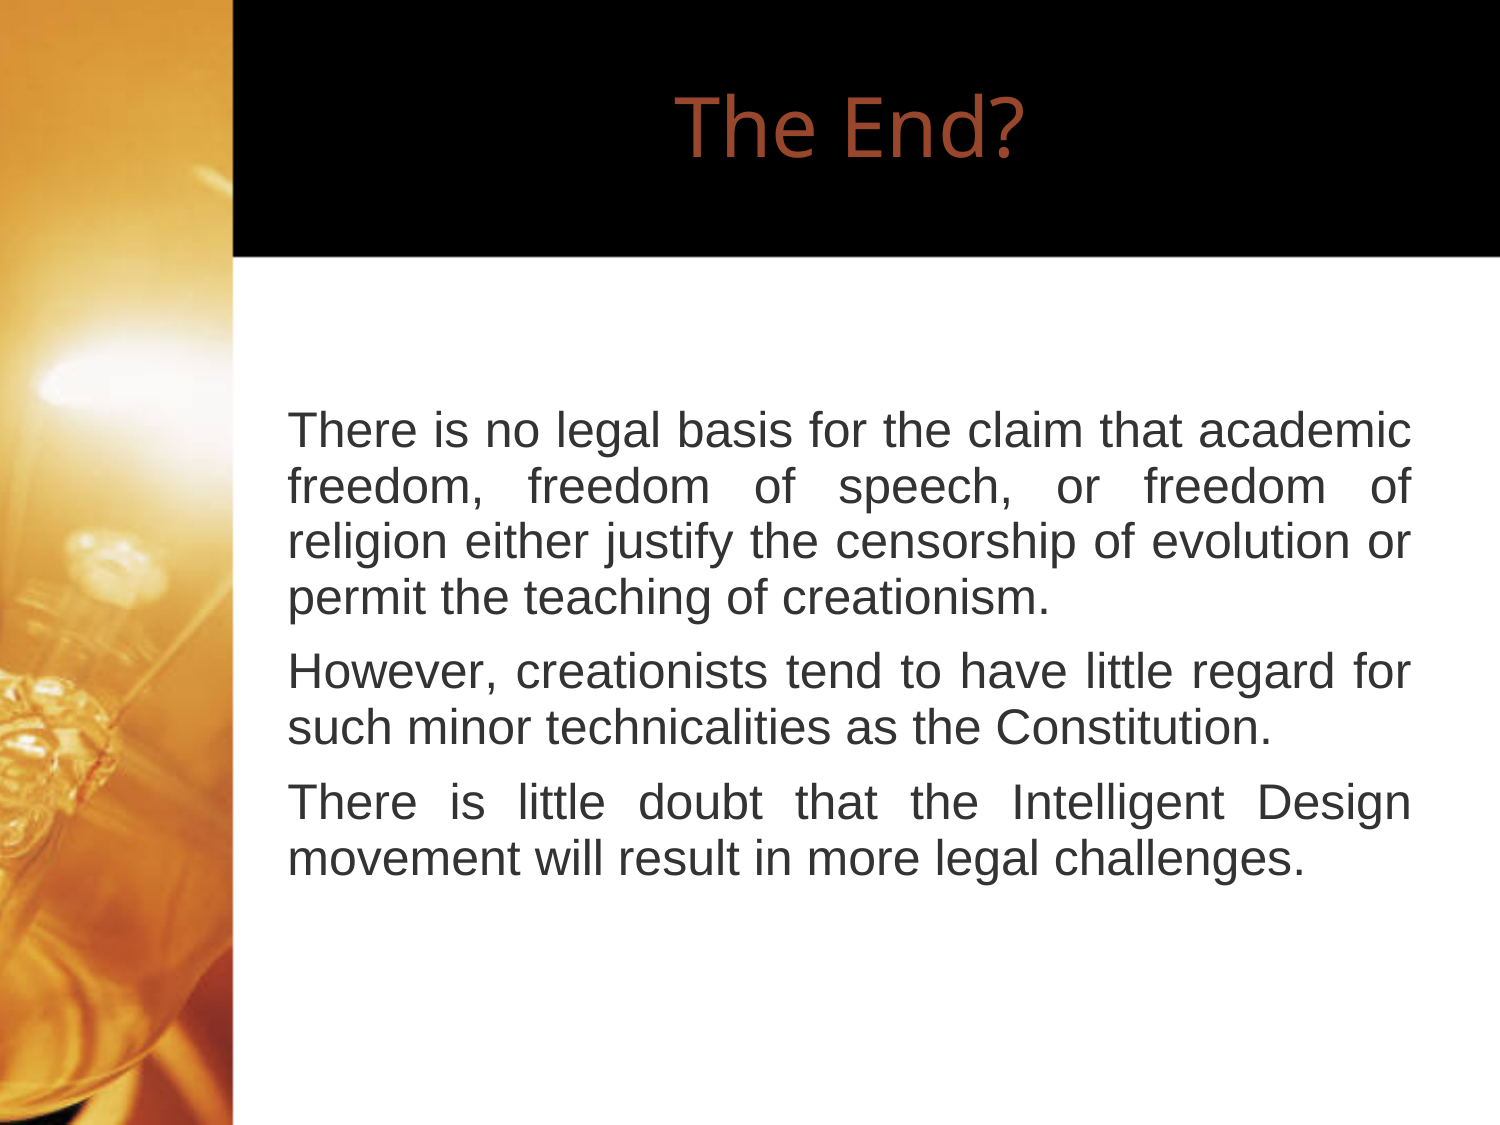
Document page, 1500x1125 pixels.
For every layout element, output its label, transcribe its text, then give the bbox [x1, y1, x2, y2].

title The End? [287, 17, 1413, 233]
picture [0, 0, 1500, 1125]
subtitle There is no legal basis for the claim that academic freedom, freedom of speech, or freedom of religion either justify the censorship of evolution or permit the teaching of creationism. However, creationists tend to have little regard for such minor technicalities as the Constitution. There is little doubt that the Intelligent Design movement will result in more legal challenges. [287, 287, 1413, 1001]
